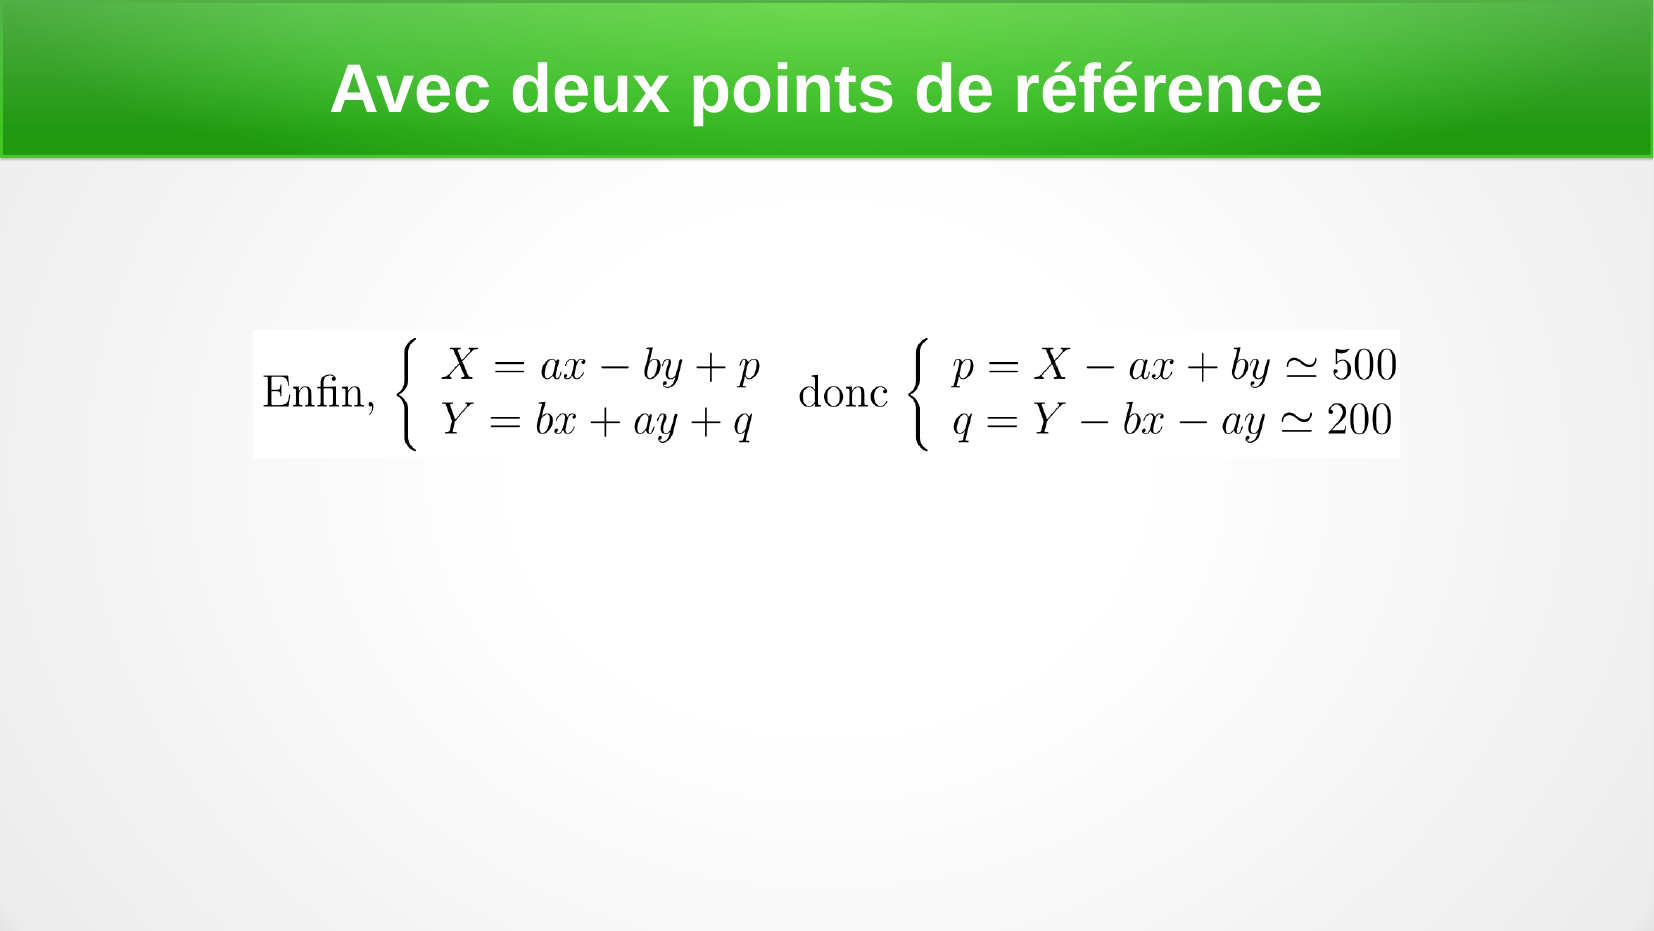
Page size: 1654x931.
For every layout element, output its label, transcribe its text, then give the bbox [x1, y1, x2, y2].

picture [253, 330, 1400, 458]
title Avec deux points de référence [82, 35, 1571, 142]
